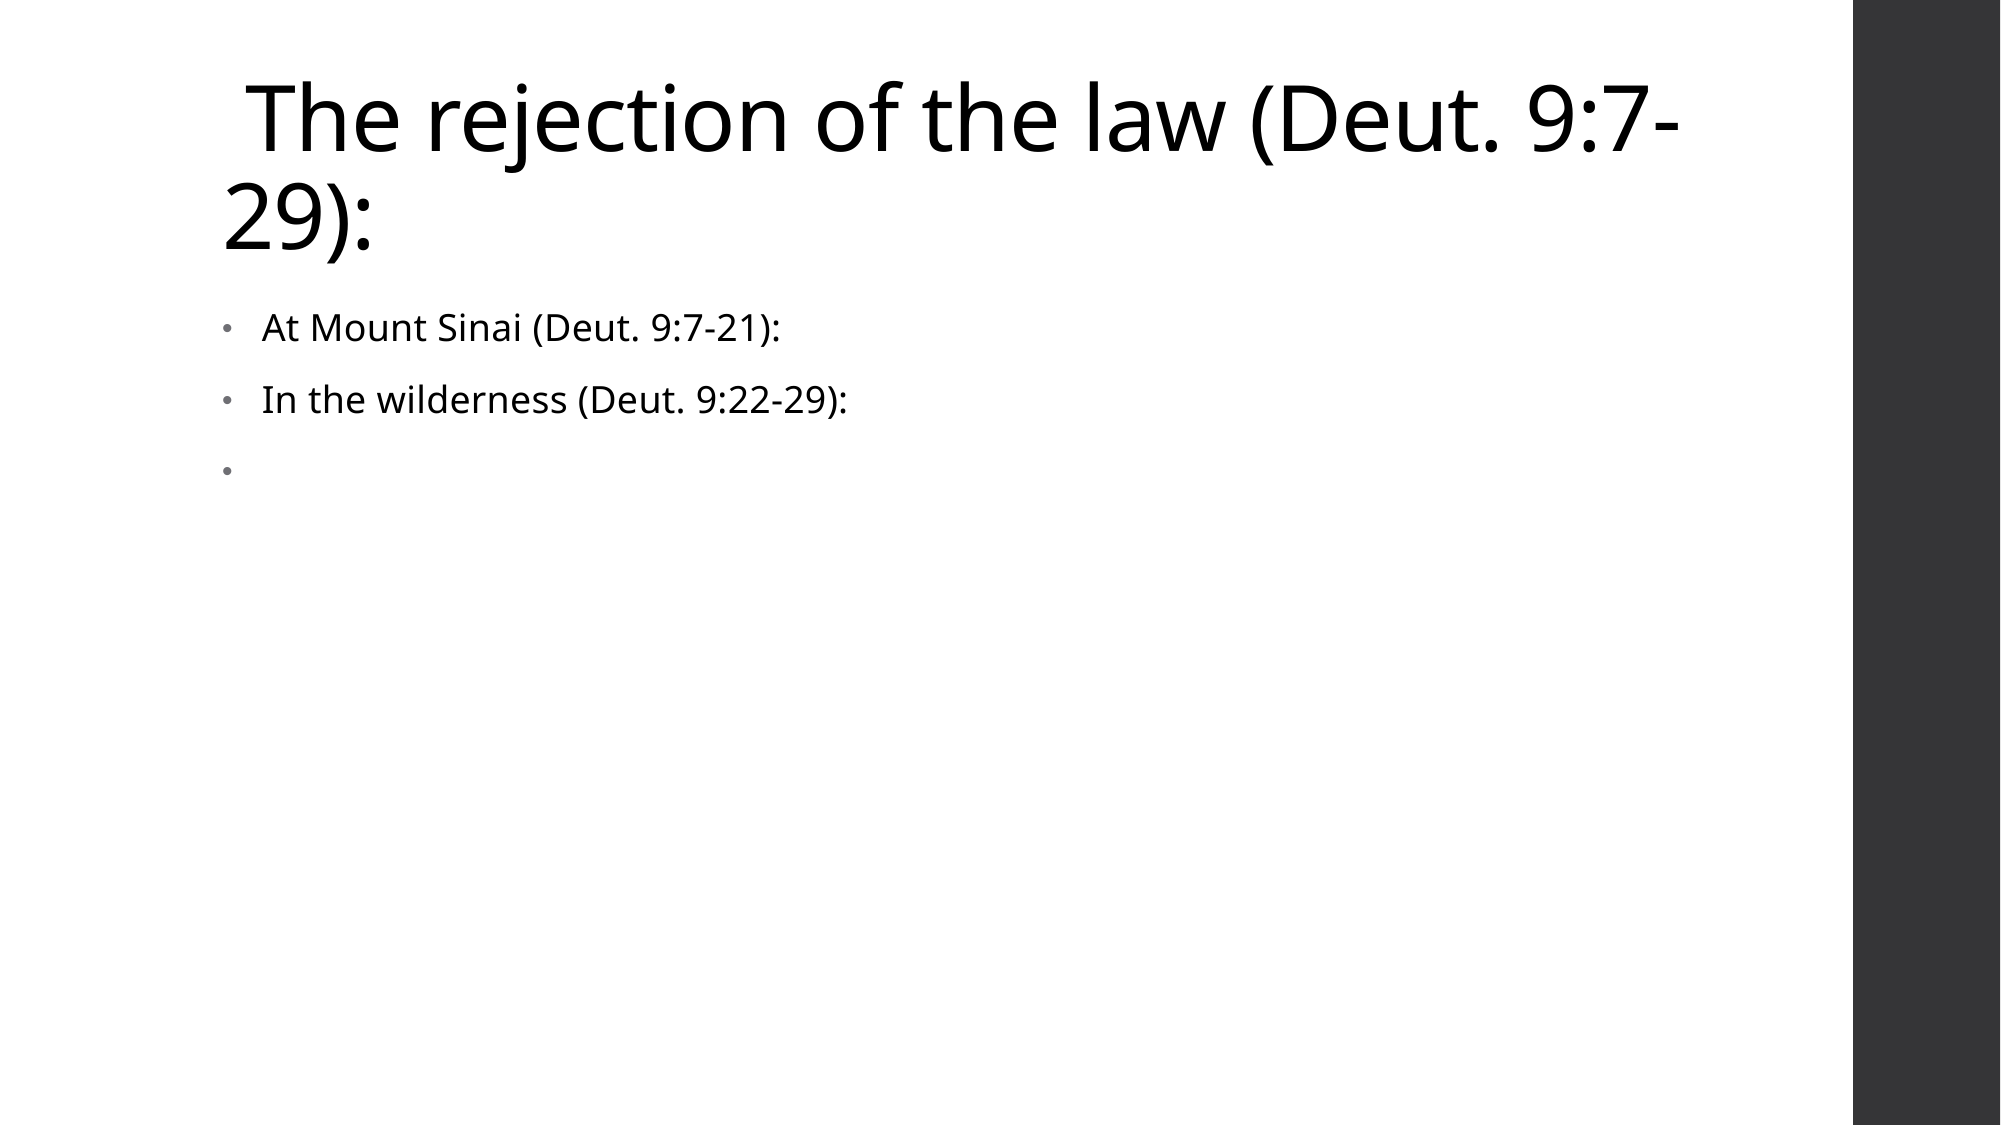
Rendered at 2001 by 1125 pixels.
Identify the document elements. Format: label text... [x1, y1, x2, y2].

list At Mount Sinai (Deut. 9:7-21): In the wilderness (Deut. 9:22-29): [206, 299, 1617, 1014]
title The rejection of the law (Deut. 9:7-29): [206, 60, 1797, 278]
